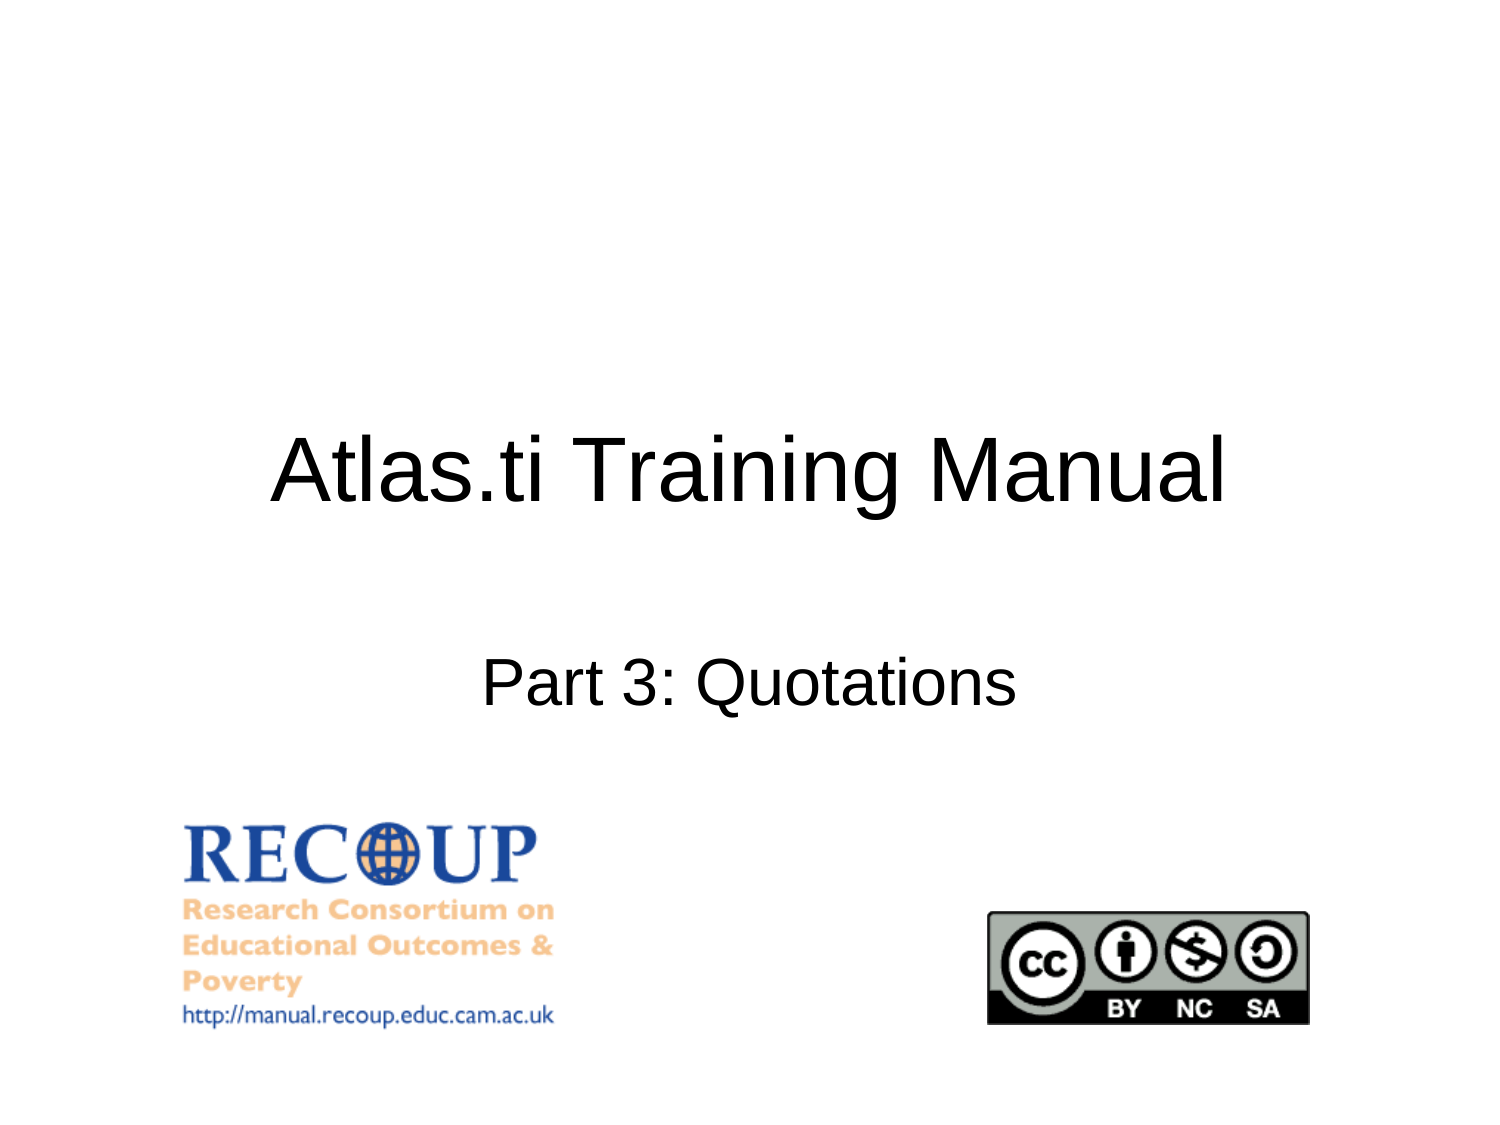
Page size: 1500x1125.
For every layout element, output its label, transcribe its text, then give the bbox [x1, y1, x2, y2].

picture [987, 911, 1310, 1026]
subtitle Part 3: Quotations [225, 637, 1276, 926]
title Atlas.ti Training Manual [112, 349, 1388, 591]
picture [177, 812, 576, 1034]
